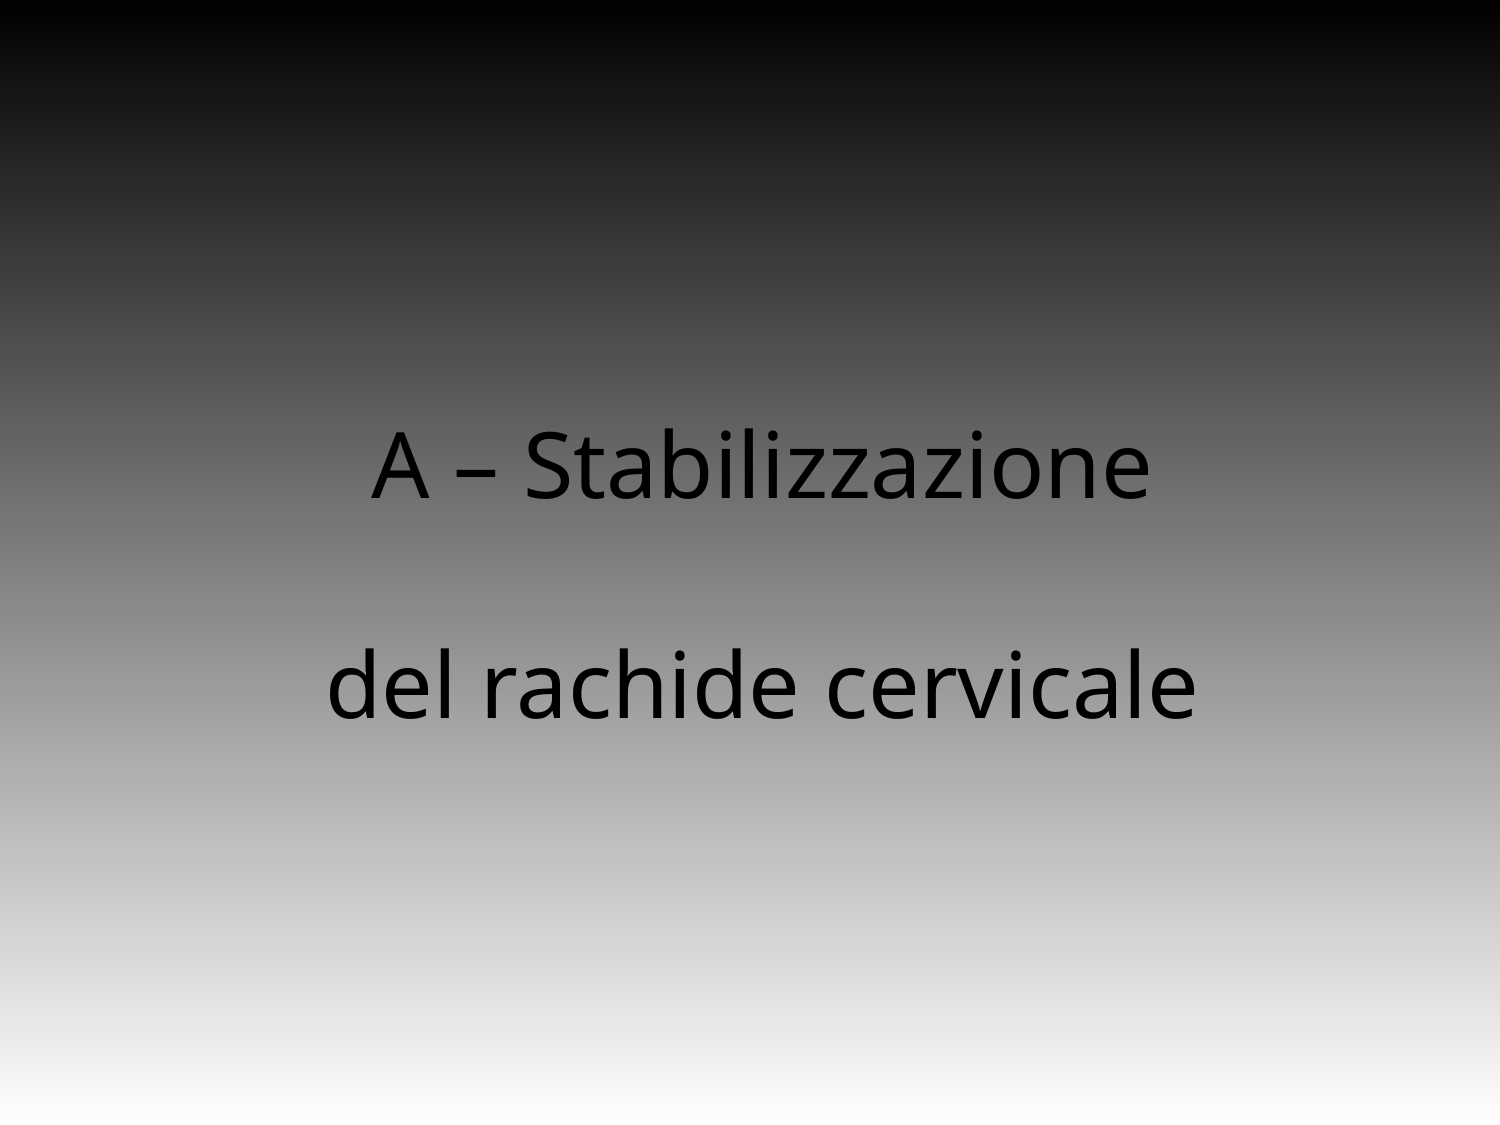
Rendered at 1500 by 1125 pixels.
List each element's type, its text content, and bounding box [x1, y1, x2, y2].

title A – Stabilizzazione del rachide cervicale [125, 399, 1400, 588]
